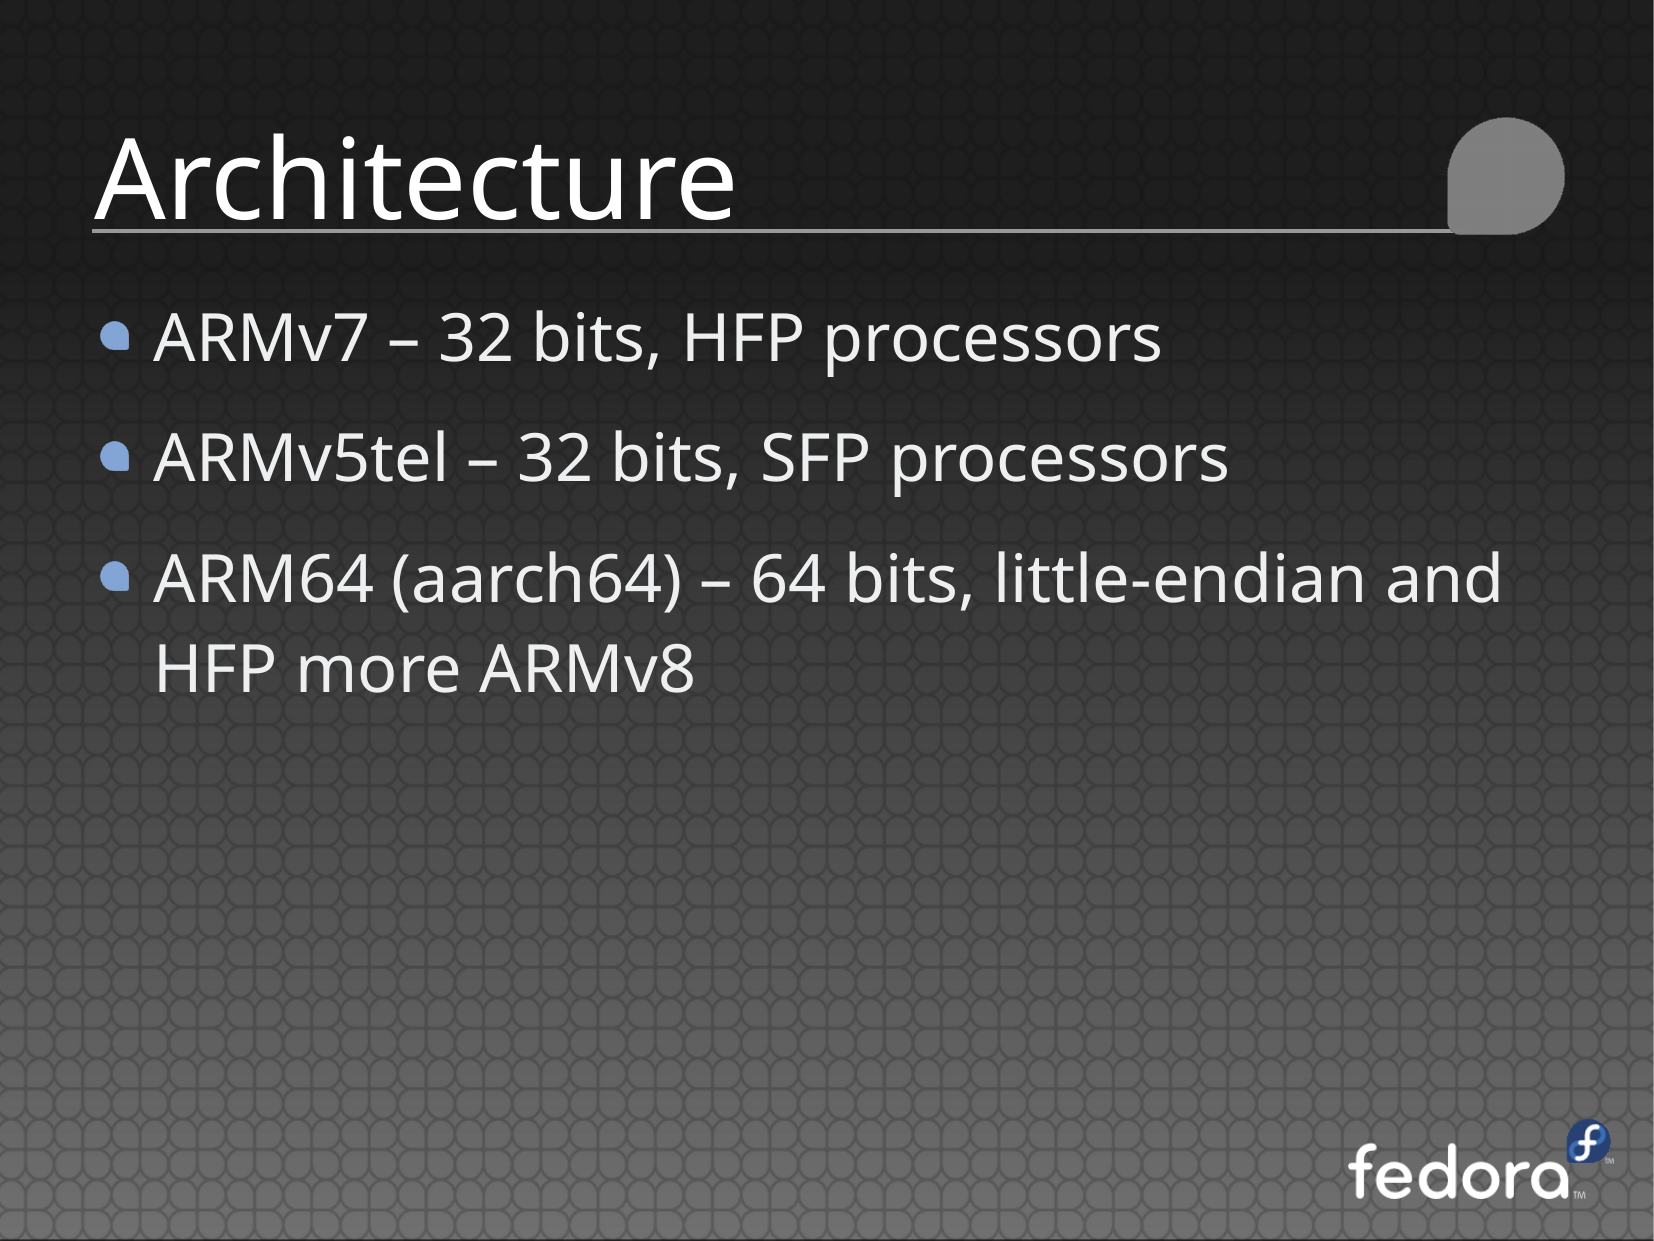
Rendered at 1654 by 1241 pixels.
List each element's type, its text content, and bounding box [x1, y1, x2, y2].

list ARMv7 – 32 bits, HFP processors ARMv5tel – 32 bits, SFP processors ARM64 (aarch64) – 64 bits, little-endian and HFP more ARMv8 [82, 290, 1571, 1094]
picture [0, 0, 1654, 1241]
title Architecture [94, 100, 1426, 251]
